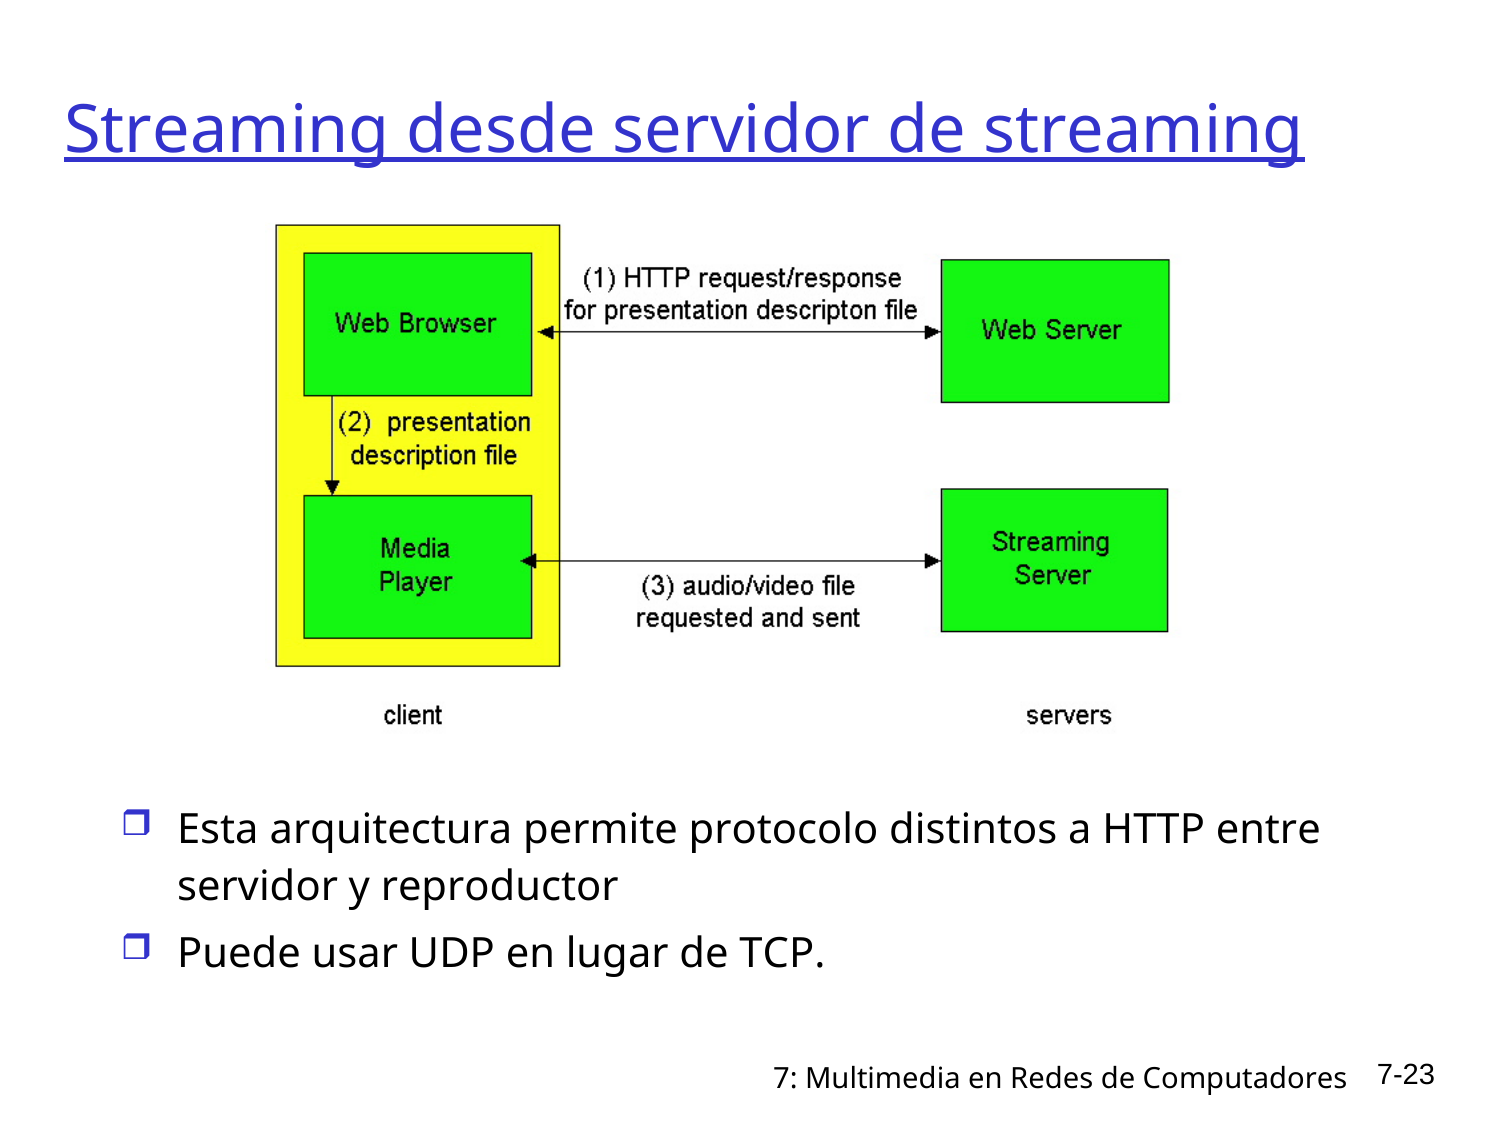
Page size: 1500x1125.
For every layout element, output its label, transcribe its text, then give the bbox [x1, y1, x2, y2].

list Esta arquitectura permite protocolo distintos a HTTP entre servidor y reproductor Puede usar UDP en lugar de TCP. [106, 790, 1340, 990]
picture [265, 222, 1223, 739]
title Streaming desde servidor de streaming [49, 55, 1437, 199]
